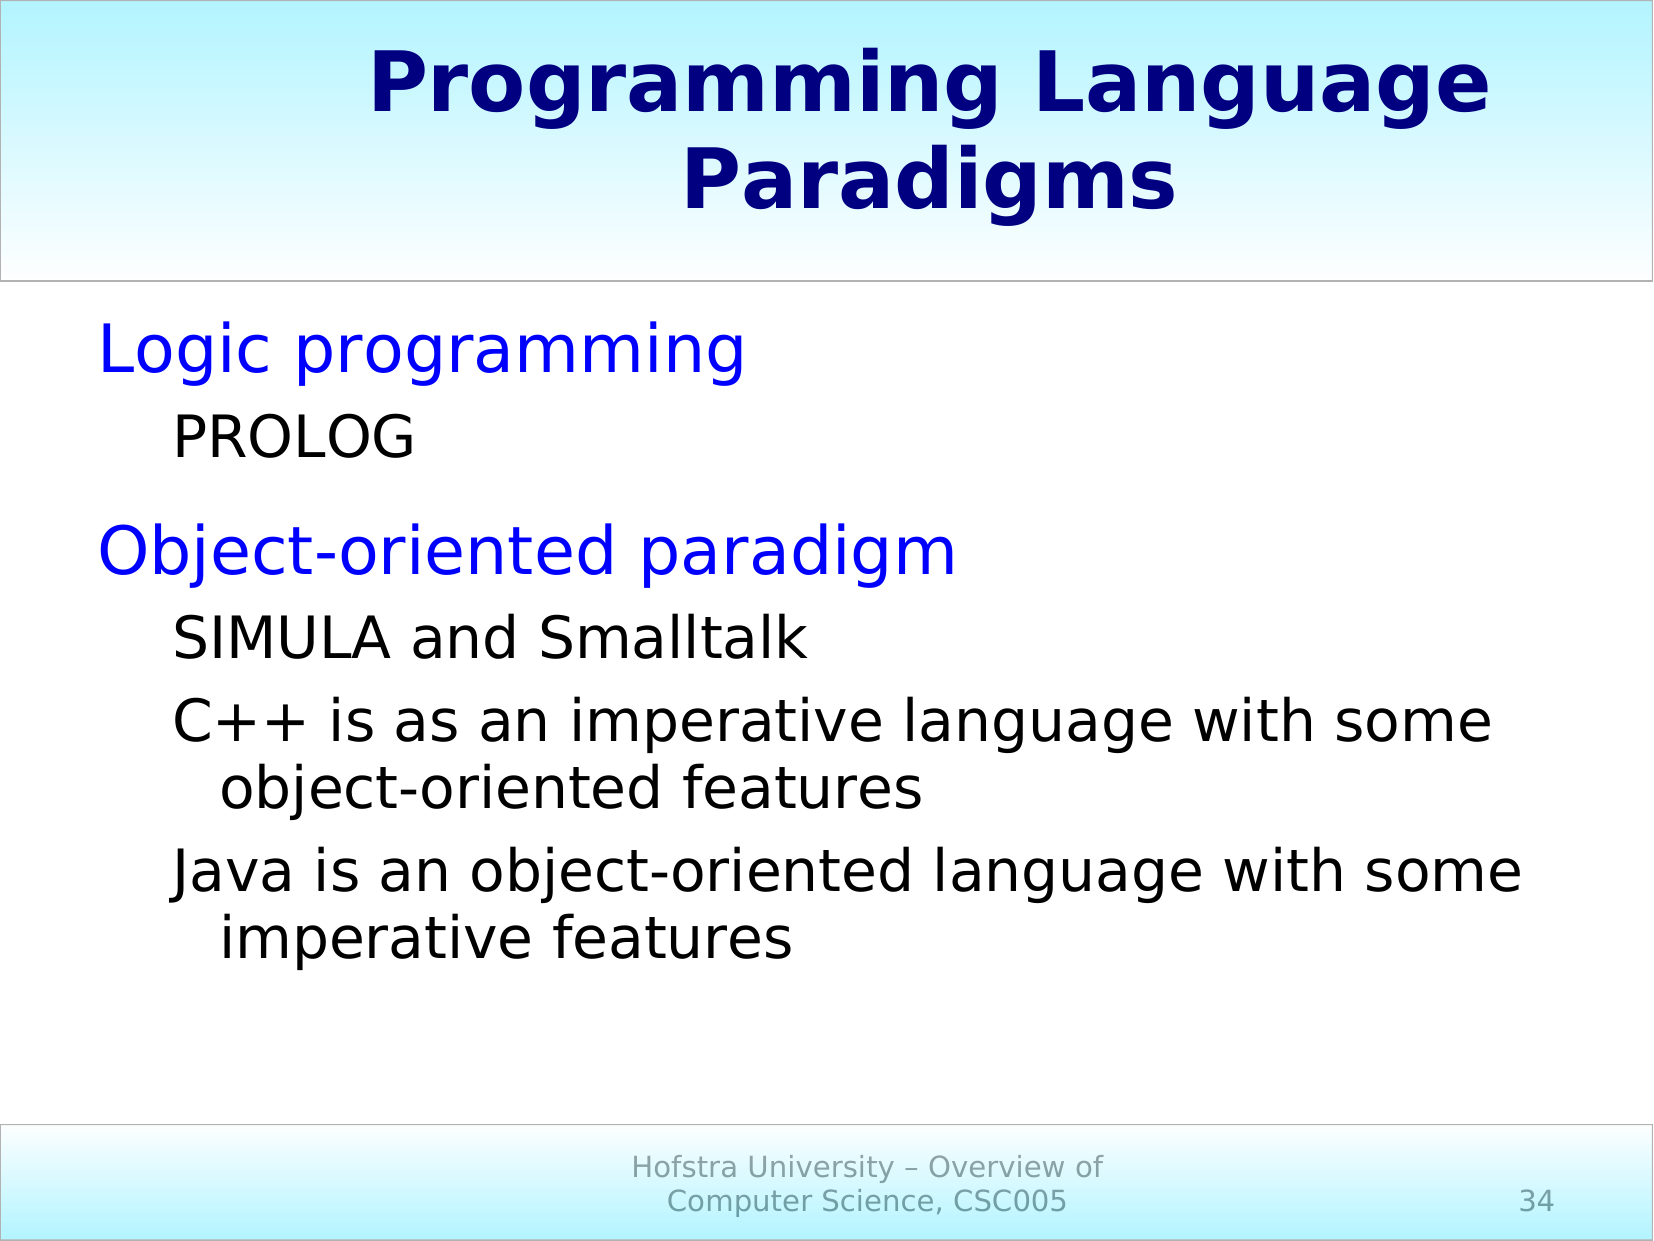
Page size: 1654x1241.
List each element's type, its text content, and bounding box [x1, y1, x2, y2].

title Programming Language Paradigms [247, 12, 1612, 250]
list Logic programming PROLOG Object-oriented paradigm SIMULA and Smalltalk C++ is as an imperative language with some object-oriented features Java is an object-oriented language with some imperative features [82, 303, 1571, 1131]
